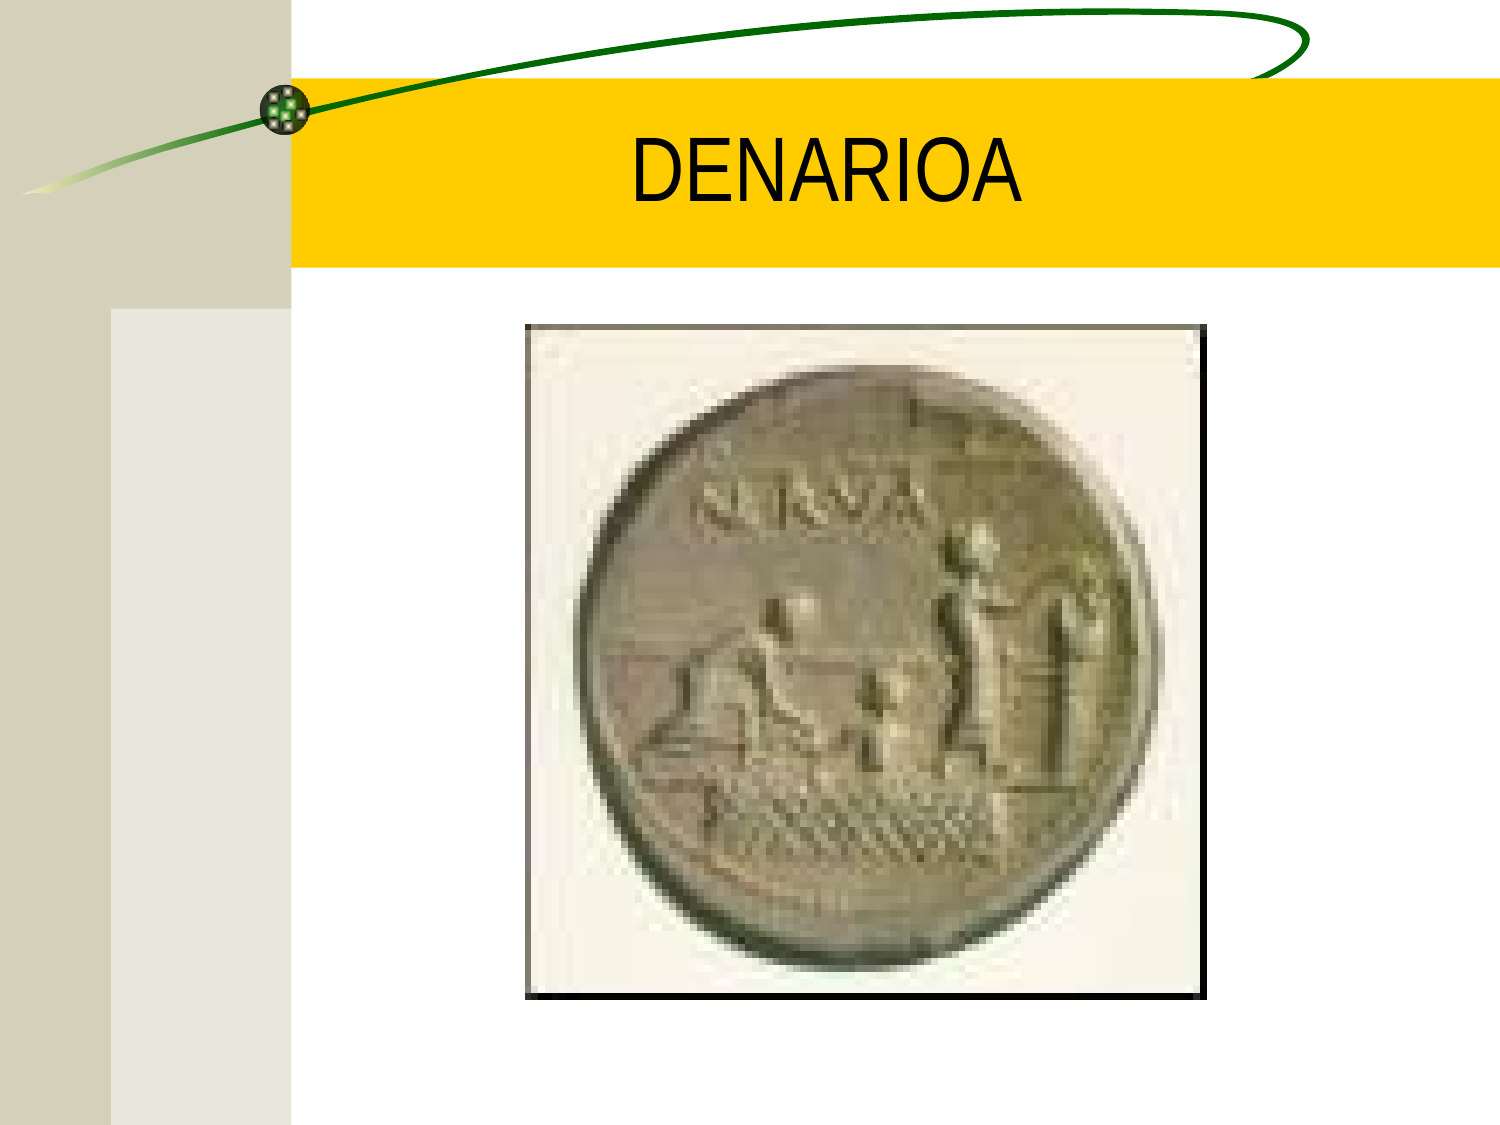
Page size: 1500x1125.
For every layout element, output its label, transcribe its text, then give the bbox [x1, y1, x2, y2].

picture [0, 0, 292, 1125]
title DENARIOA [189, 74, 1465, 263]
chart [525, 324, 1207, 1000]
